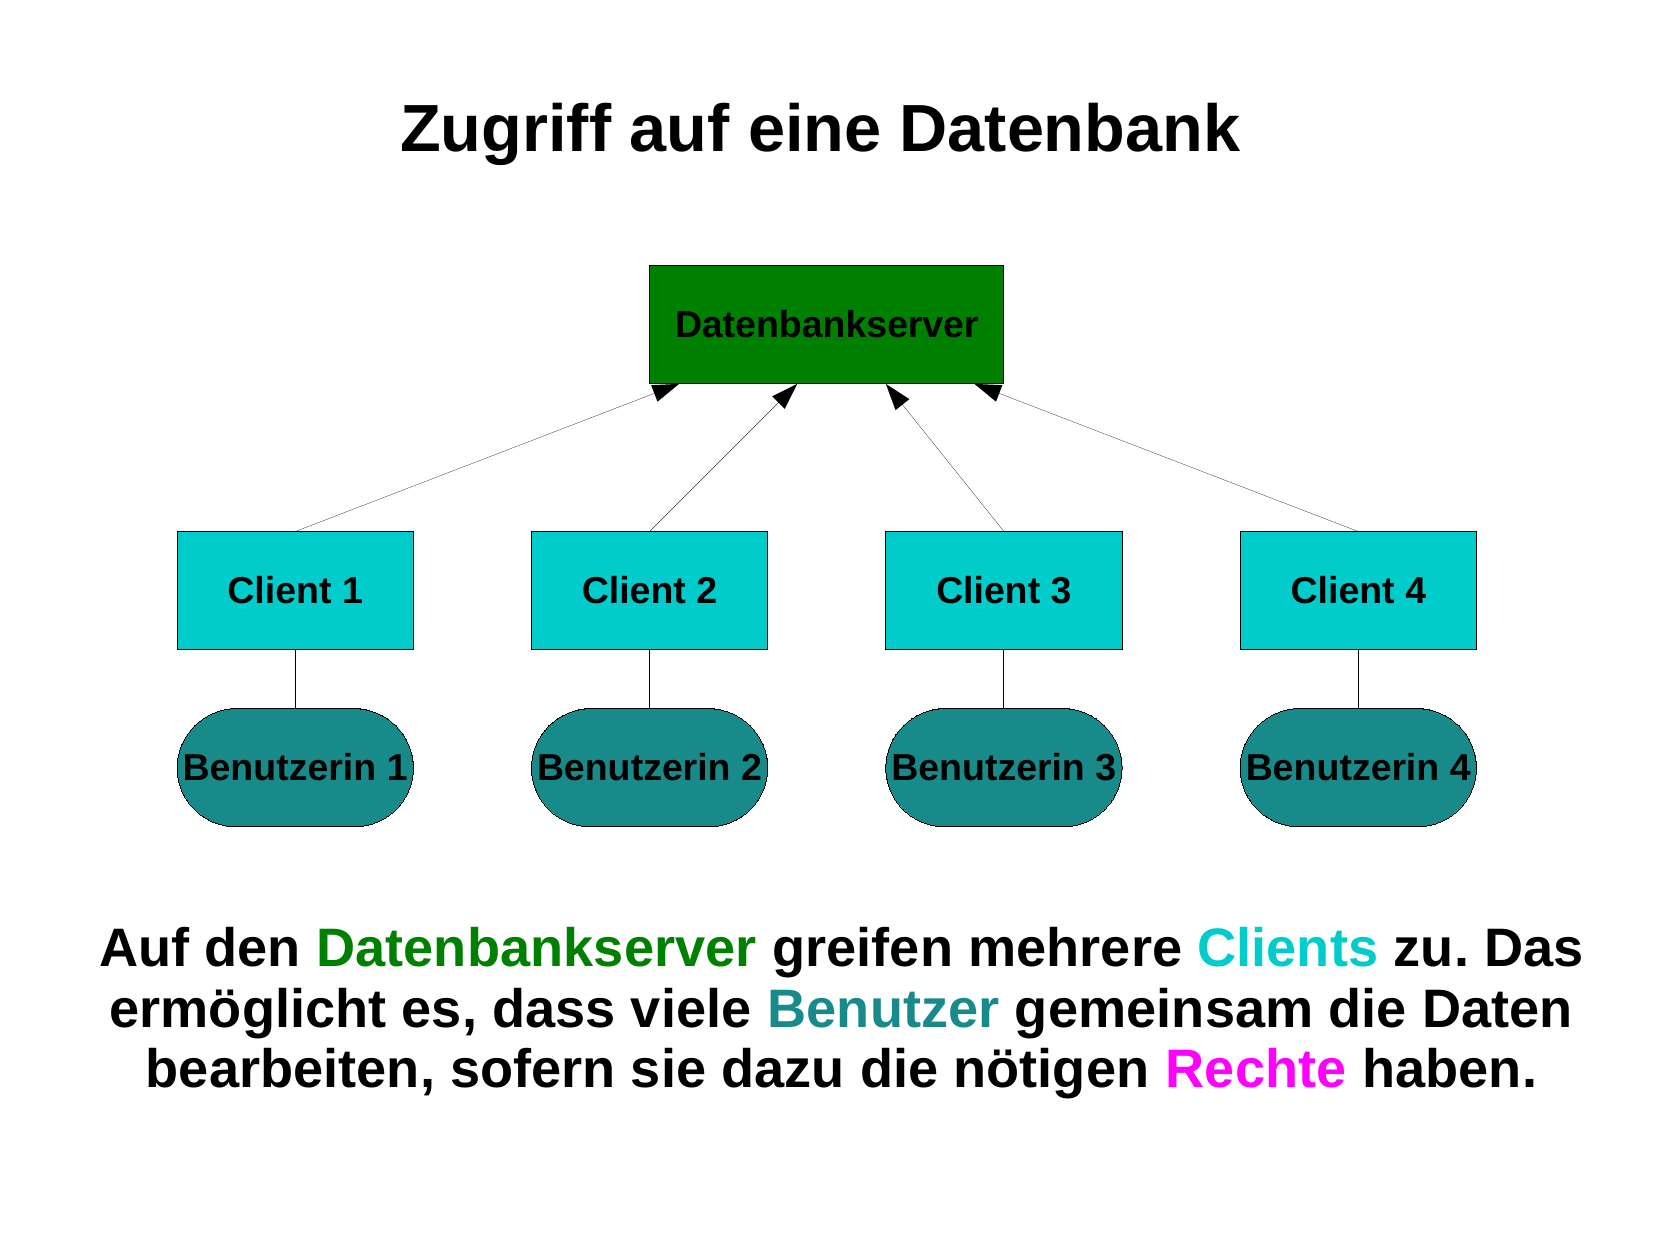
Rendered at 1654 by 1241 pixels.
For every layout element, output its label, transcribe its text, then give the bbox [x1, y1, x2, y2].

text_box Datenbankserver [649, 265, 1004, 384]
text_box Benutzerin 4 [1240, 708, 1477, 827]
title Auf den Datenbankserver greifen mehrere Clients zu. Das ermöglicht es, dass viele Benutzer gemeinsam die Daten bearbeiten, sofern sie dazu die nötigen Rechte haben. [59, 915, 1625, 1102]
text_box Benutzerin 3 [885, 708, 1123, 827]
title Zugriff auf eine Datenbank [76, 49, 1565, 207]
text_box Benutzerin 1 [177, 708, 414, 827]
text_box Benutzerin 2 [531, 708, 768, 827]
text_box Client 3 [885, 531, 1123, 650]
text_box Client 2 [531, 531, 768, 650]
text_box Client 1 [177, 531, 414, 650]
text_box Client 4 [1240, 531, 1477, 650]
